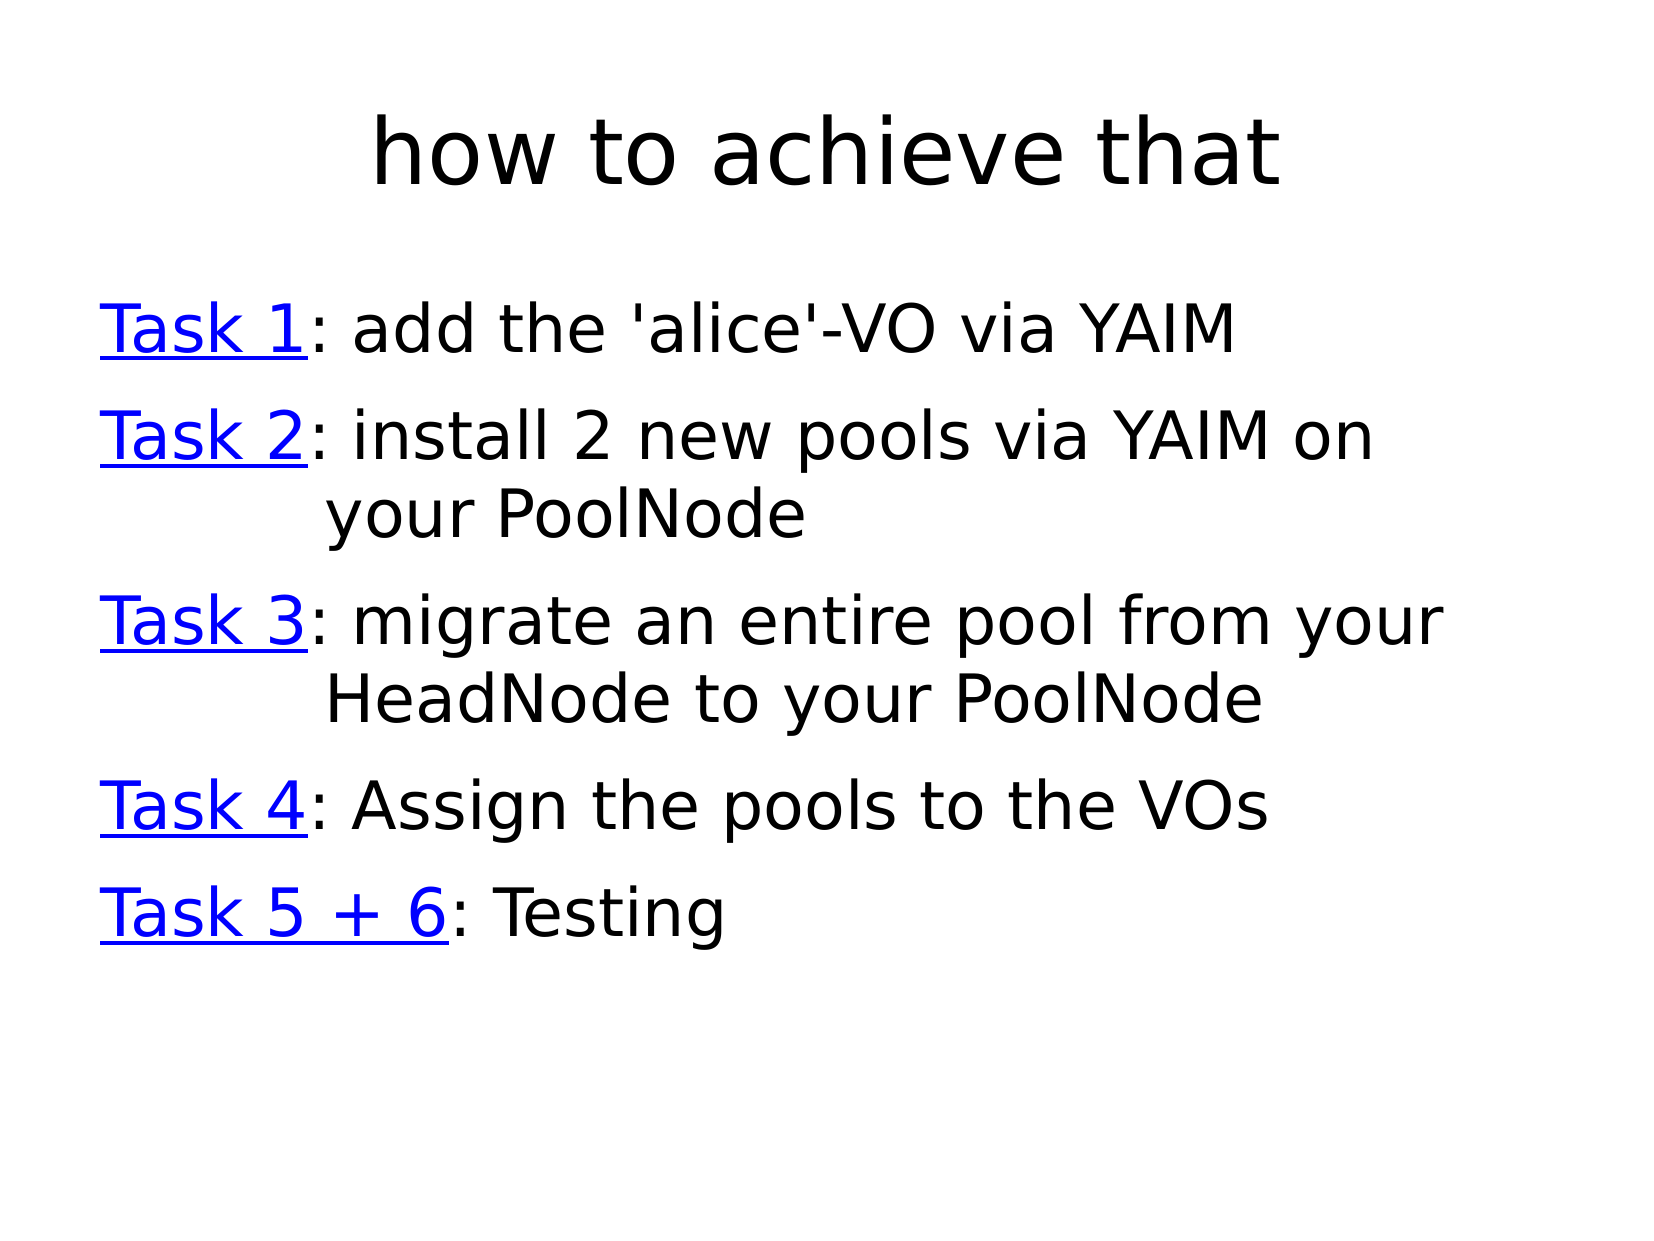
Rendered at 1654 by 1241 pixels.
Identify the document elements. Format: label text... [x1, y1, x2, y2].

list Task 1: add the 'alice'-VO via YAIM Task 2: install 2 new pools via YAIM on your PoolNode Task 3: migrate an entire pool from your HeadNode to your PoolNode Task 4: Assign the pools to the VOs Task 5 + 6: Testing [82, 290, 1571, 1094]
title how to achieve that [82, 56, 1571, 250]
